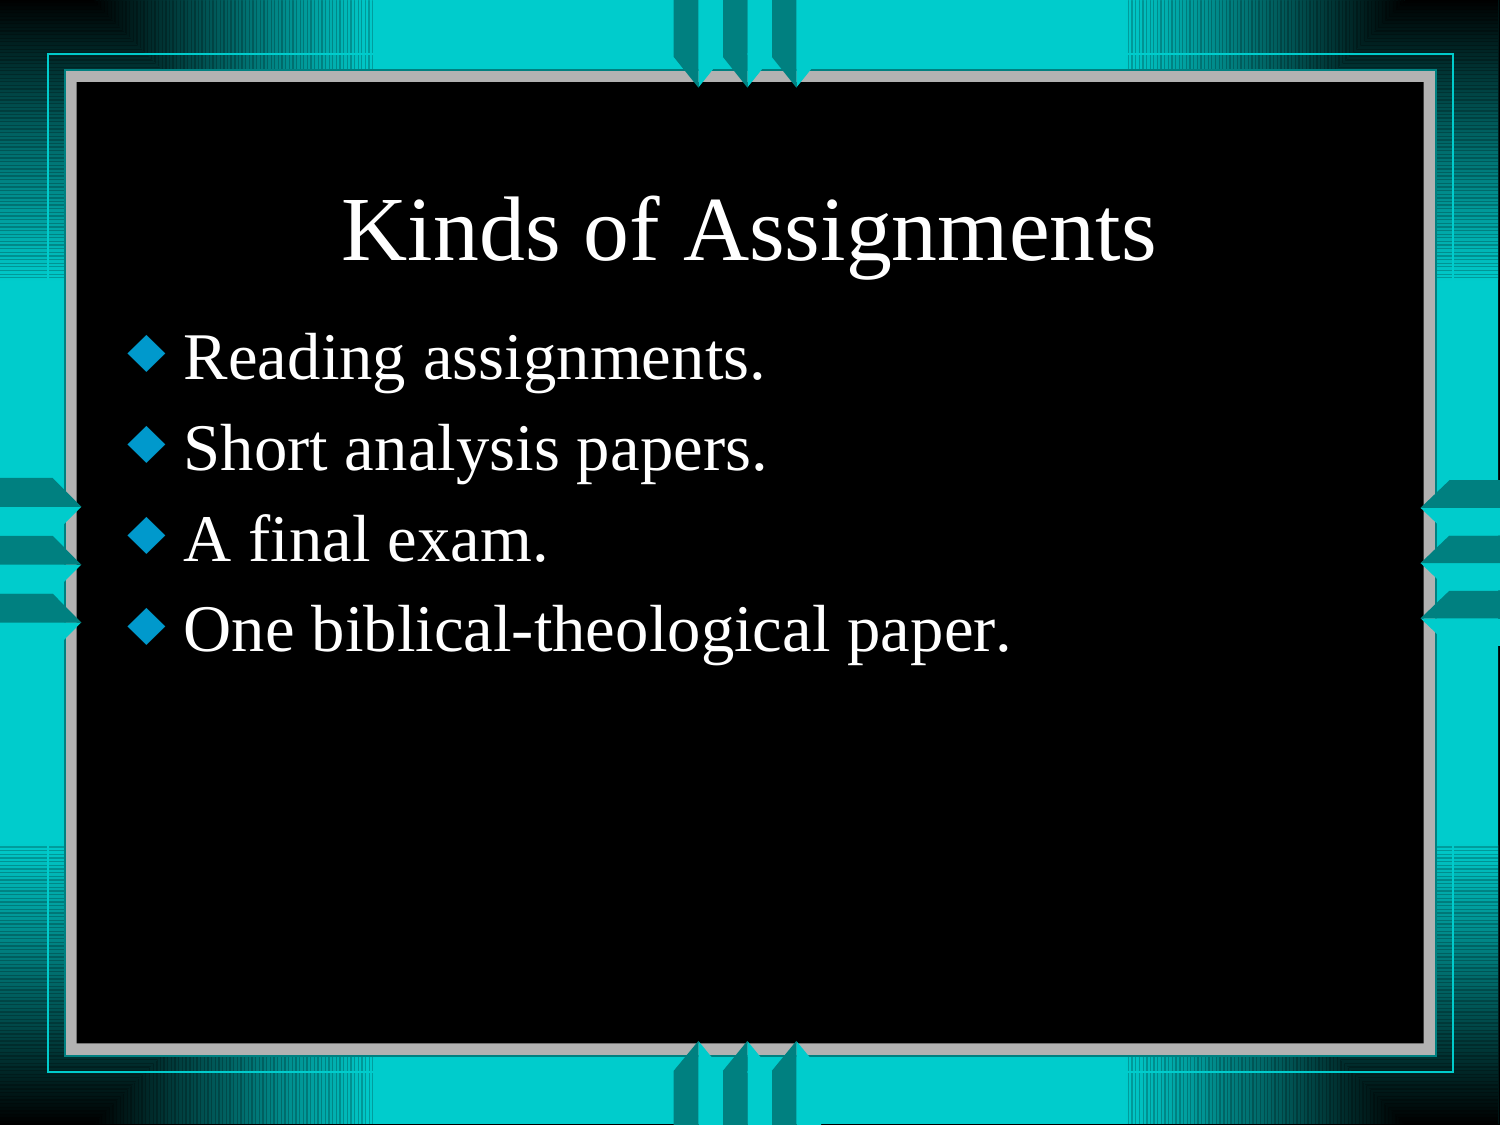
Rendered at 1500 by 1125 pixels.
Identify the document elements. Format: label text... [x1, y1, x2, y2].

list Reading assignments. Short analysis papers. A final exam. One biblical-theological paper. [112, 312, 1388, 988]
title Kinds of Assignments [112, 99, 1388, 288]
